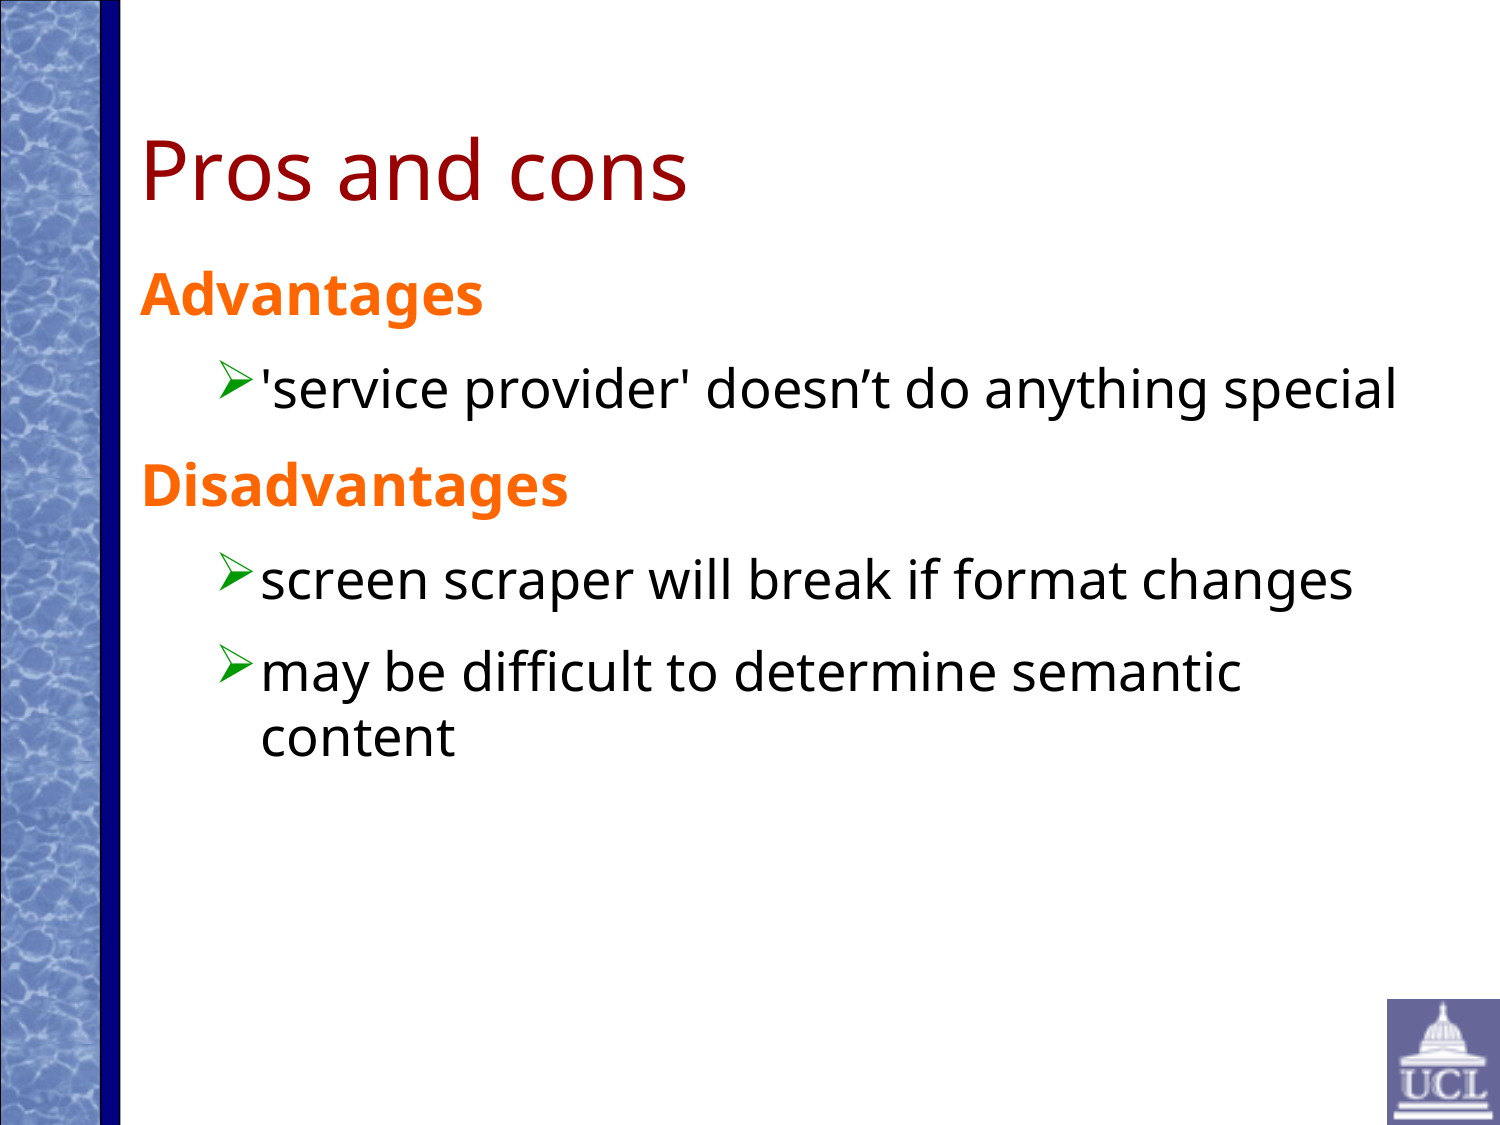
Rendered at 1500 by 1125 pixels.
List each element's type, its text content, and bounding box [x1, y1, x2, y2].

list Advantages 'service provider' doesn’t do anything special Disadvantages screen scraper will break if format changes may be difficult to determine semantic content [125, 249, 1417, 1088]
picture [1387, 999, 1500, 1125]
picture [1, 1, 99, 1125]
title Pros and cons [124, 37, 1500, 225]
